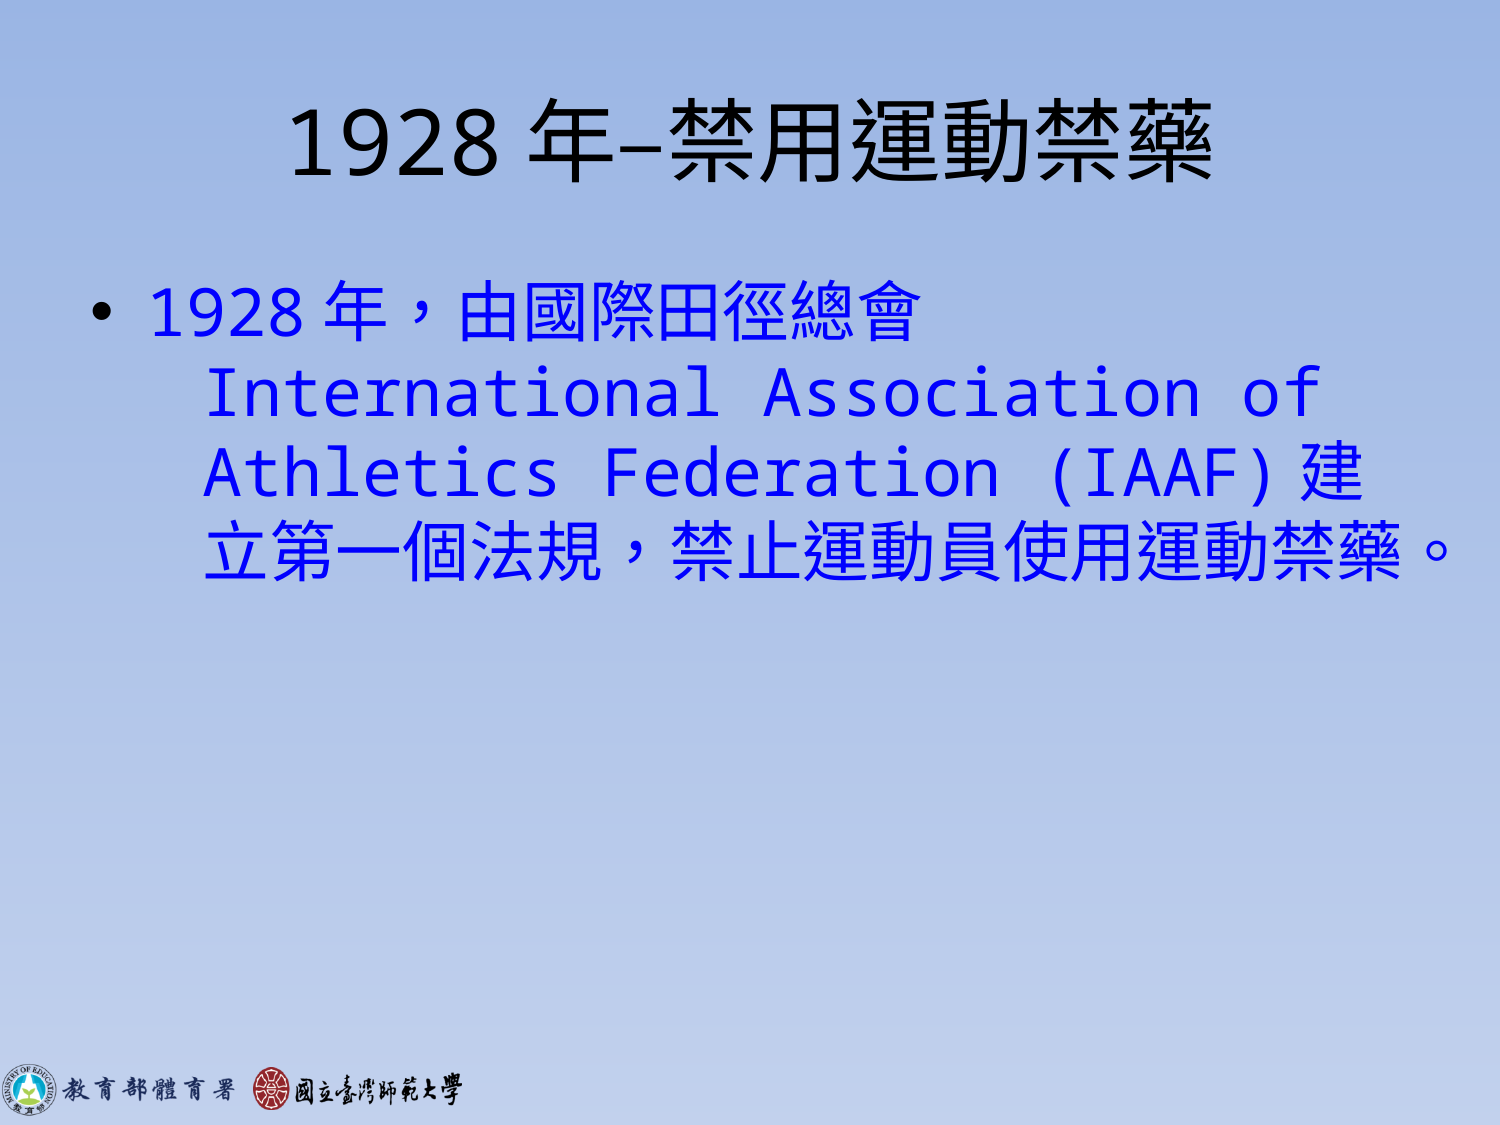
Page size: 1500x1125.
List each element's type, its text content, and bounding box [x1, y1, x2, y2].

list 1928年，由國際田徑總會International Association of Athletics Federation (IAAF)建立第一個法規，禁止運動員使用運動禁藥。 [75, 262, 1426, 1005]
title 1928年–禁用運動禁藥 [75, 45, 1426, 233]
